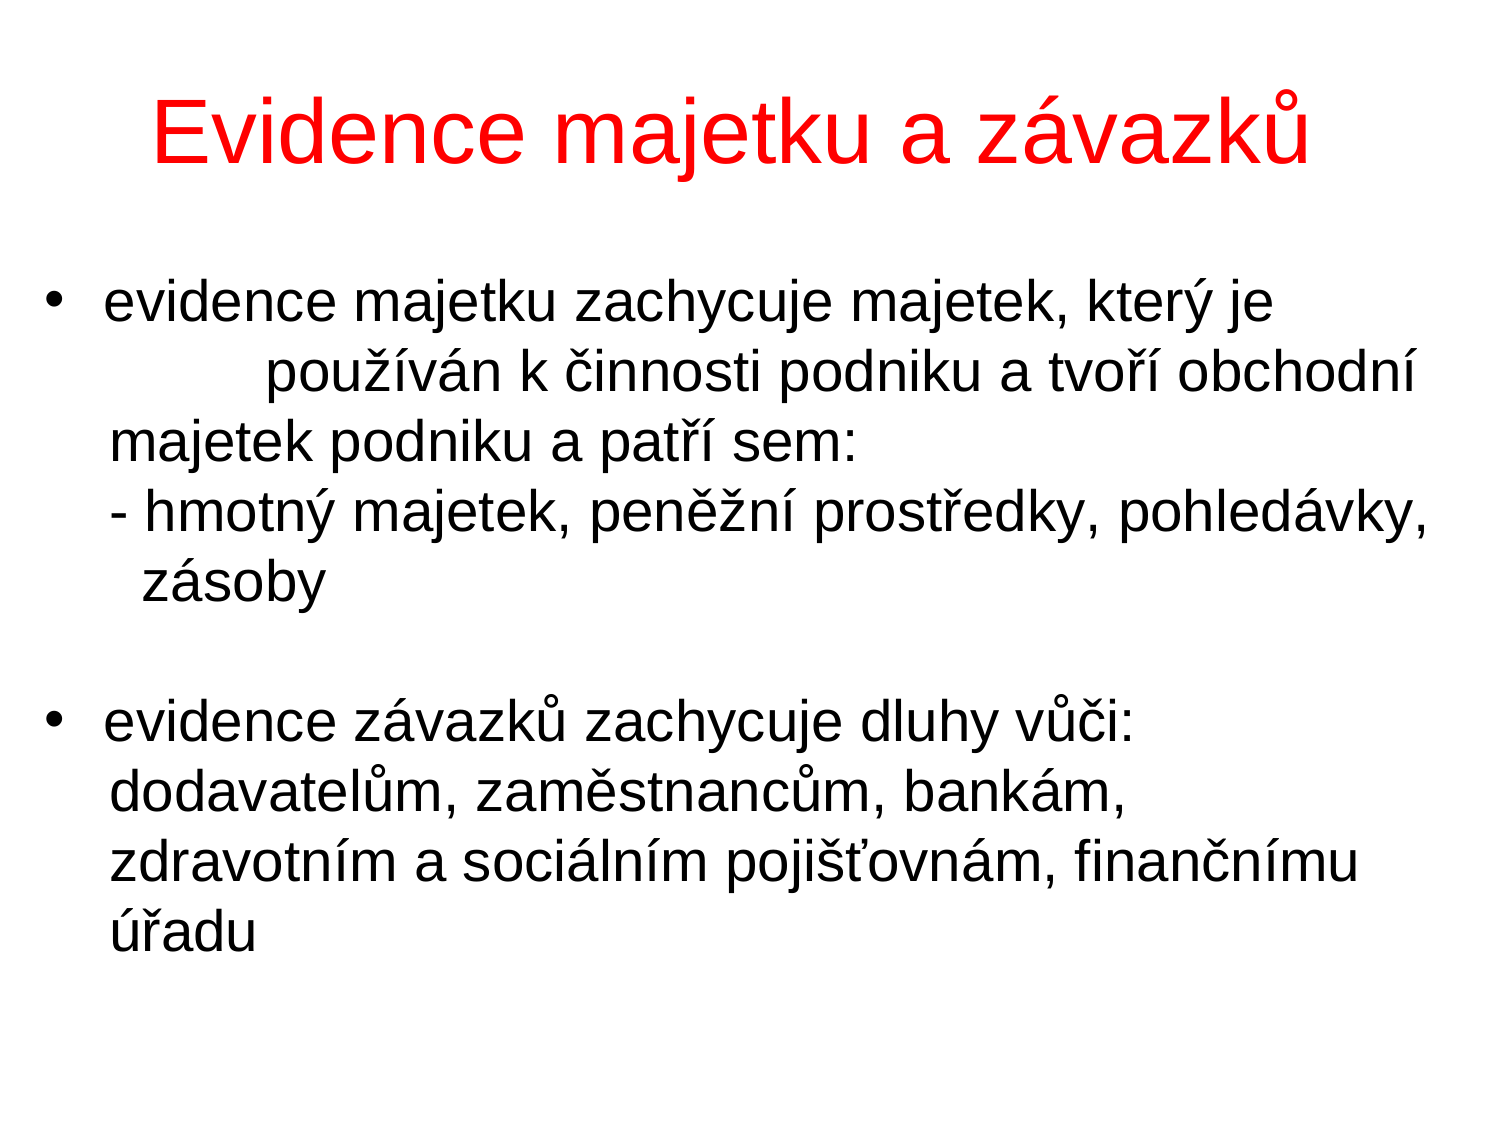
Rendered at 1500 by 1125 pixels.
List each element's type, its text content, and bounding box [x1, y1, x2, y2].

text_box evidence majetku zachycuje majetek, který je používán k činnosti podniku a tvoří obchodní majetek podniku a patří sem: - hmotný majetek, peněžní prostředky, pohledávky, zásoby evidence závazků zachycuje dluhy vůči: dodavatelům, zaměstnancům, bankám, zdravotním a sociálním pojišťovnám, finančnímu úřadu [29, 255, 1471, 971]
title Evidence majetku a závazků [76, 31, 1388, 232]
